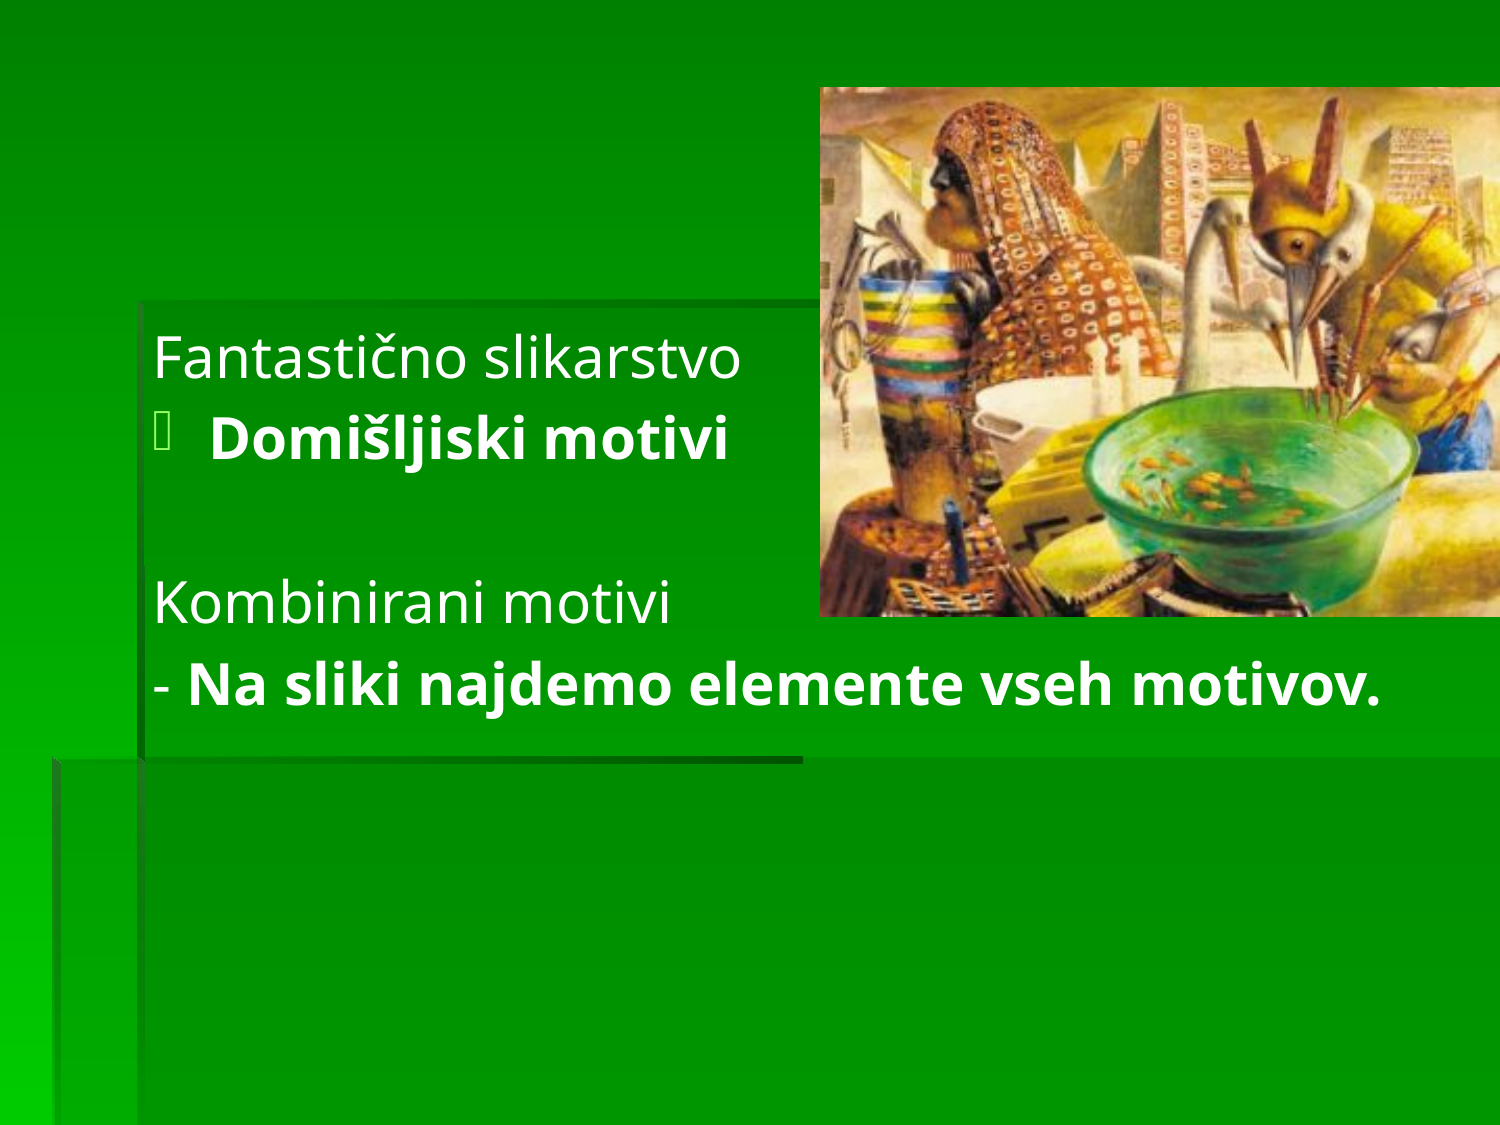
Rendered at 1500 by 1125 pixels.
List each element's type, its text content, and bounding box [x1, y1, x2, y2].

list Fantastično slikarstvo Domišljiski motivi Kombinirani motivi - Na sliki najdemo elemente vseh motivov. [137, 312, 1451, 1000]
picture [820, 87, 1500, 617]
